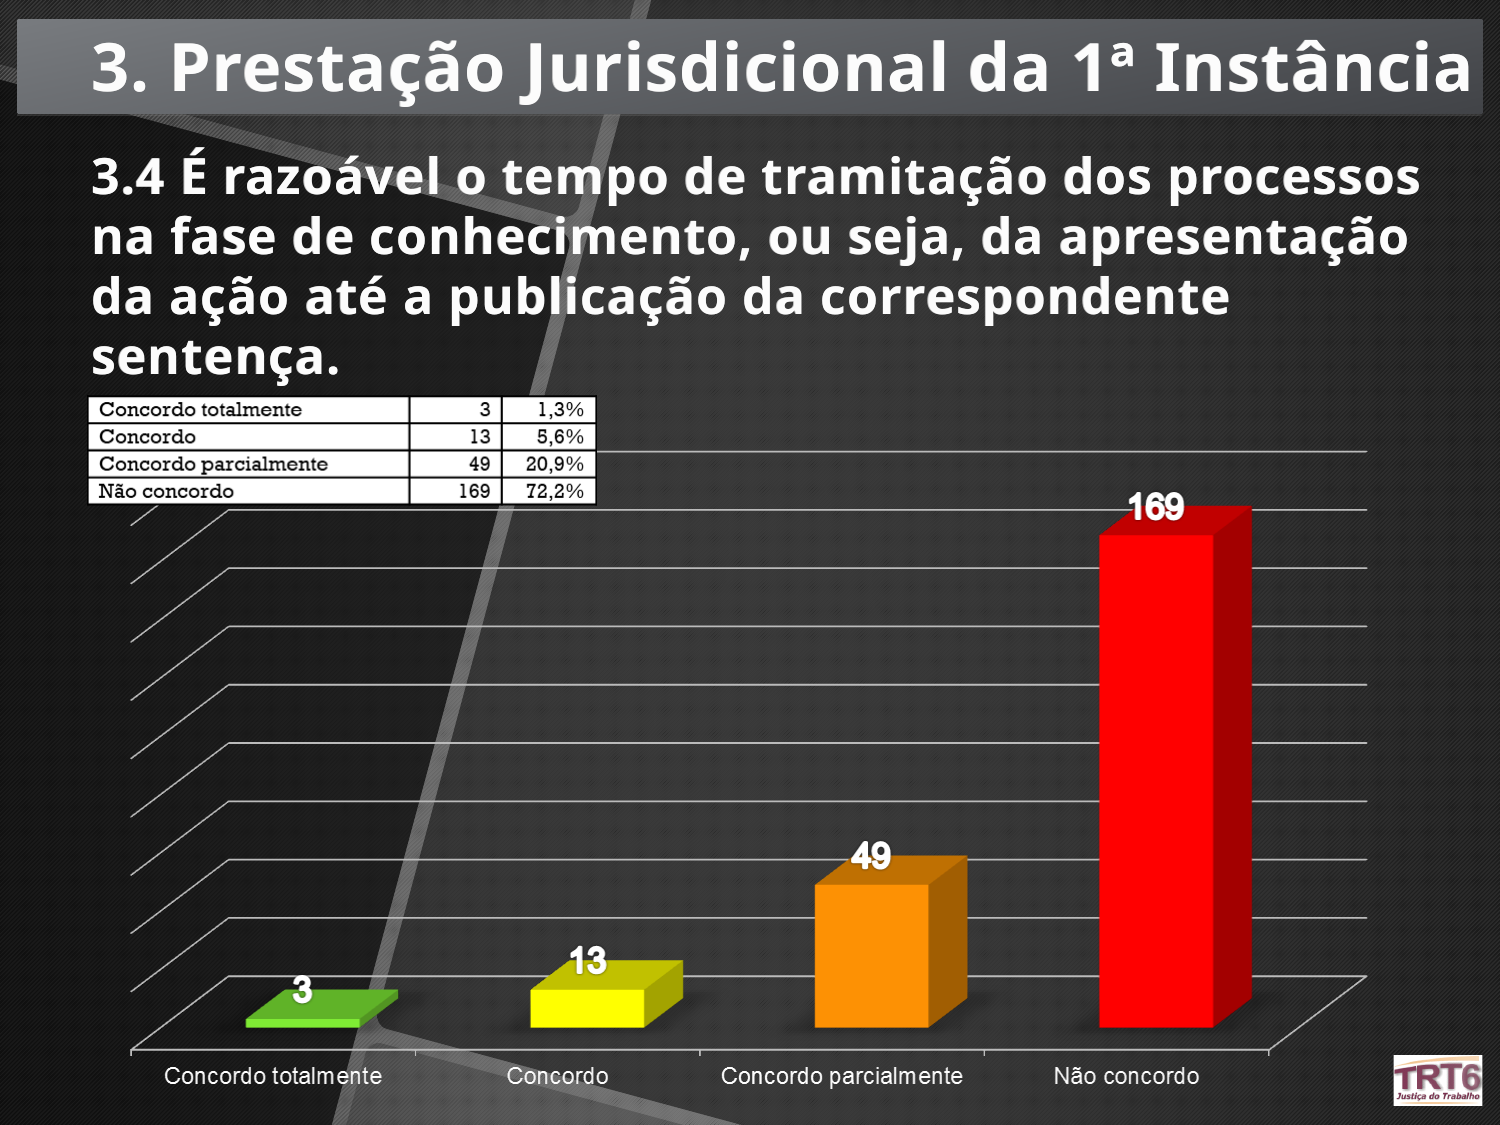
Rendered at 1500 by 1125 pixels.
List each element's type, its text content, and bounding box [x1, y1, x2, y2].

picture [87, 391, 597, 516]
text_box 3.4 É razoável o tempo de tramitação dos processos na fase de conhecimento, ou seja, da apresentação da ação até a publicação da correspondente sentença. [77, 137, 1471, 392]
chart [60, 414, 1440, 1115]
picture [1440, 1055, 1483, 1106]
text_box [18, 19, 1482, 114]
text_box 3. Prestação Jurisdicional da 1ª Instância [77, 18, 1500, 113]
